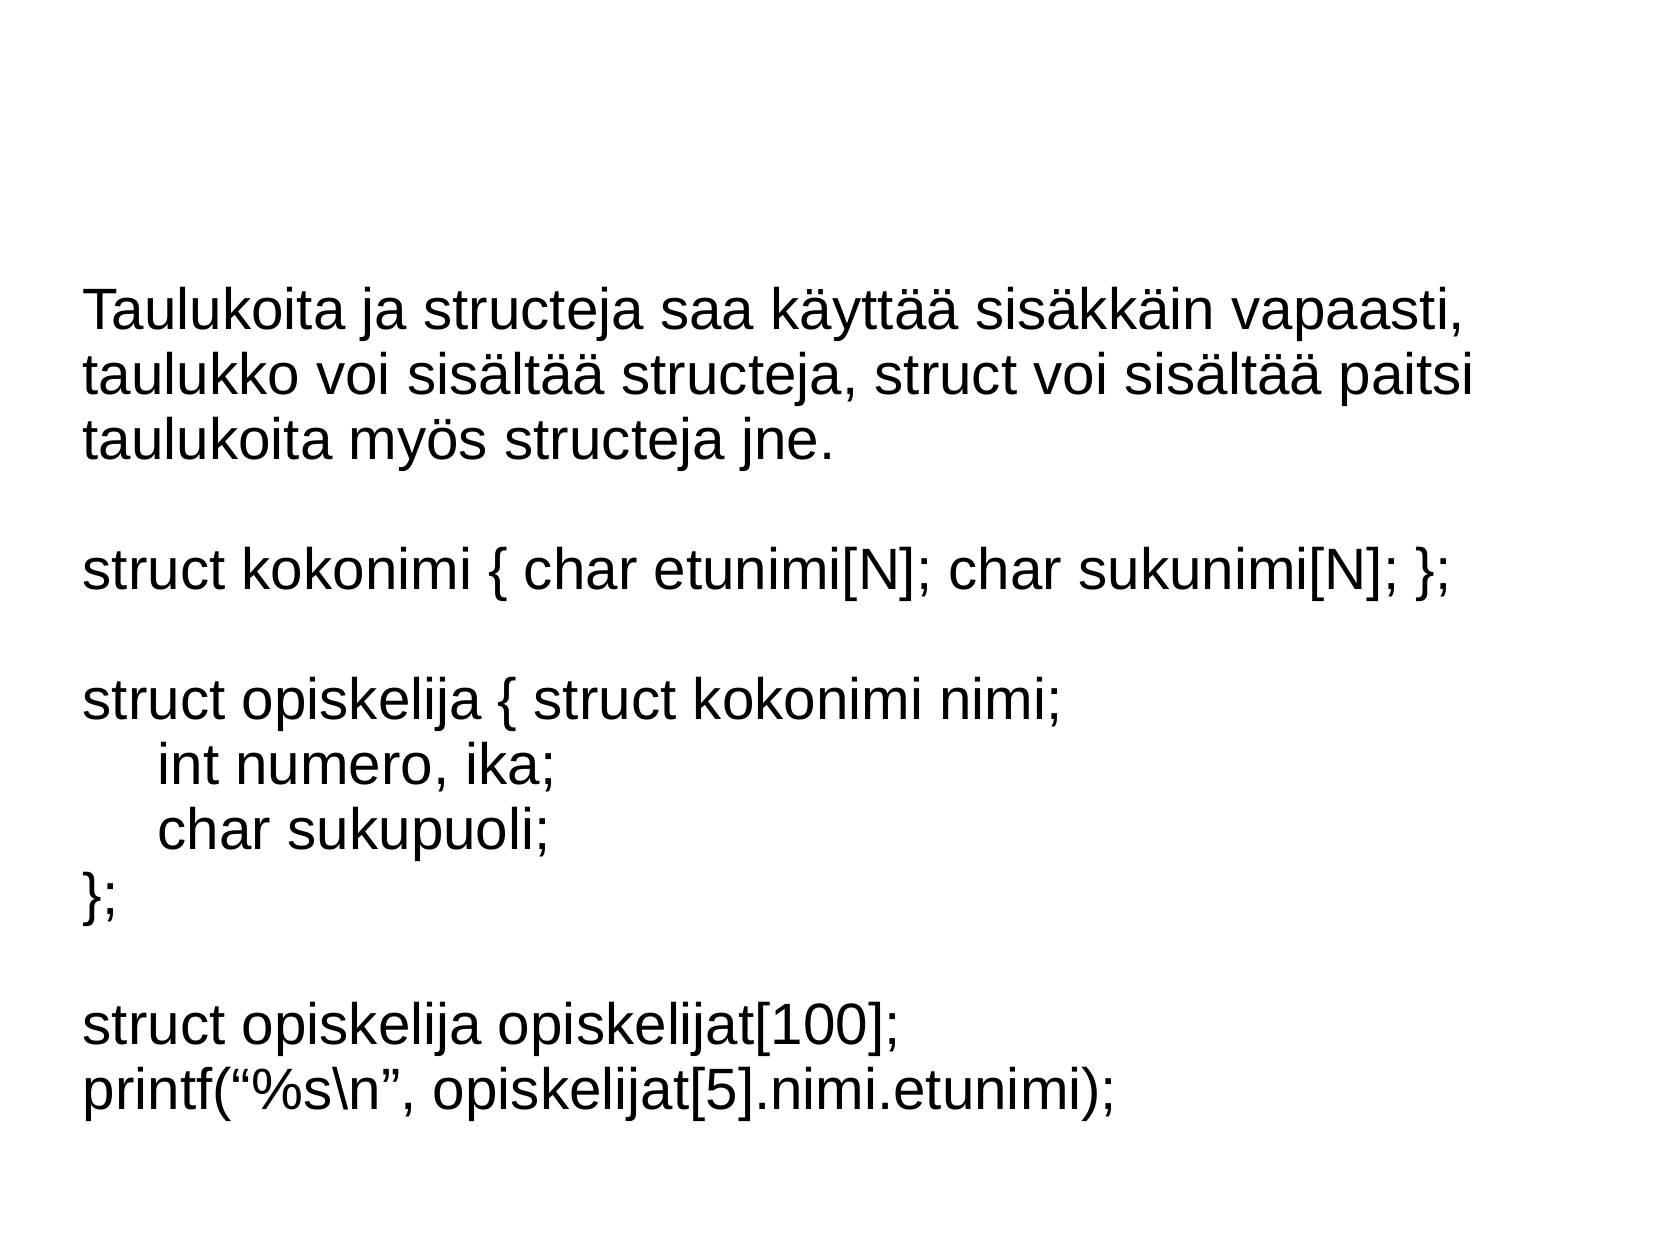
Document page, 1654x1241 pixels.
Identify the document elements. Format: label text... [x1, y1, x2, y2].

text_box Taulukoita ja structeja saa käyttää sisäkkäin vapaasti, taulukko voi sisältää structeja, struct voi sisältää paitsi taulukoita myös structeja jne. struct kokonimi { char etunimi[N]; char sukunimi[N]; }; struct opiskelija { struct kokonimi nimi; int numero, ika; char sukupuoli; }; struct opiskelija opiskelijat[100]; printf(“%s\n”, opiskelijat[5].nimi.etunimi); [82, 278, 1571, 1121]
